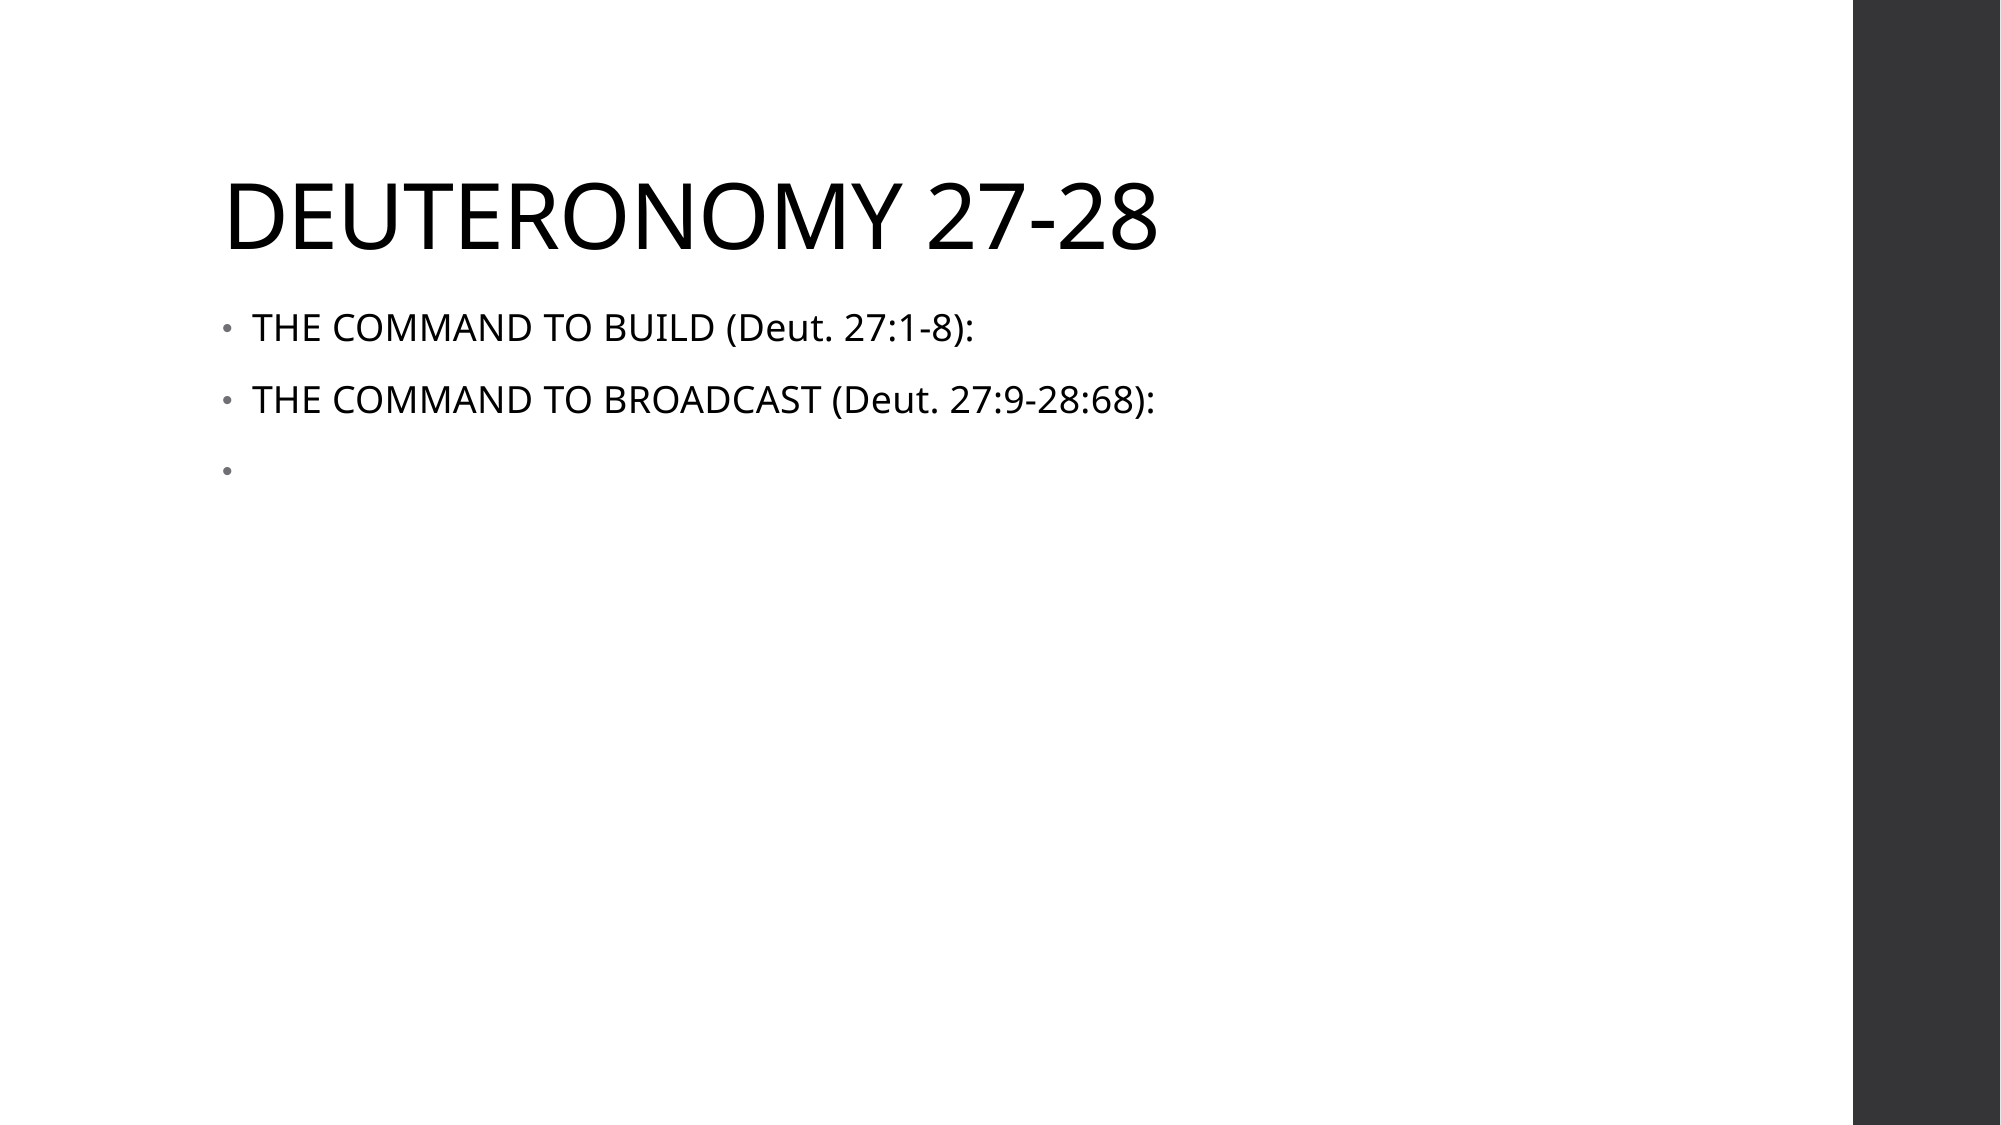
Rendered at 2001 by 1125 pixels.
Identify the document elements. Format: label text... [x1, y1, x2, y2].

title DEUTERONOMY 27-28 [206, 60, 1797, 278]
list THE COMMAND TO BUILD (Deut. 27:1-8): THE COMMAND TO BROADCAST (Deut. 27:9-28:68): [206, 299, 1617, 1014]
